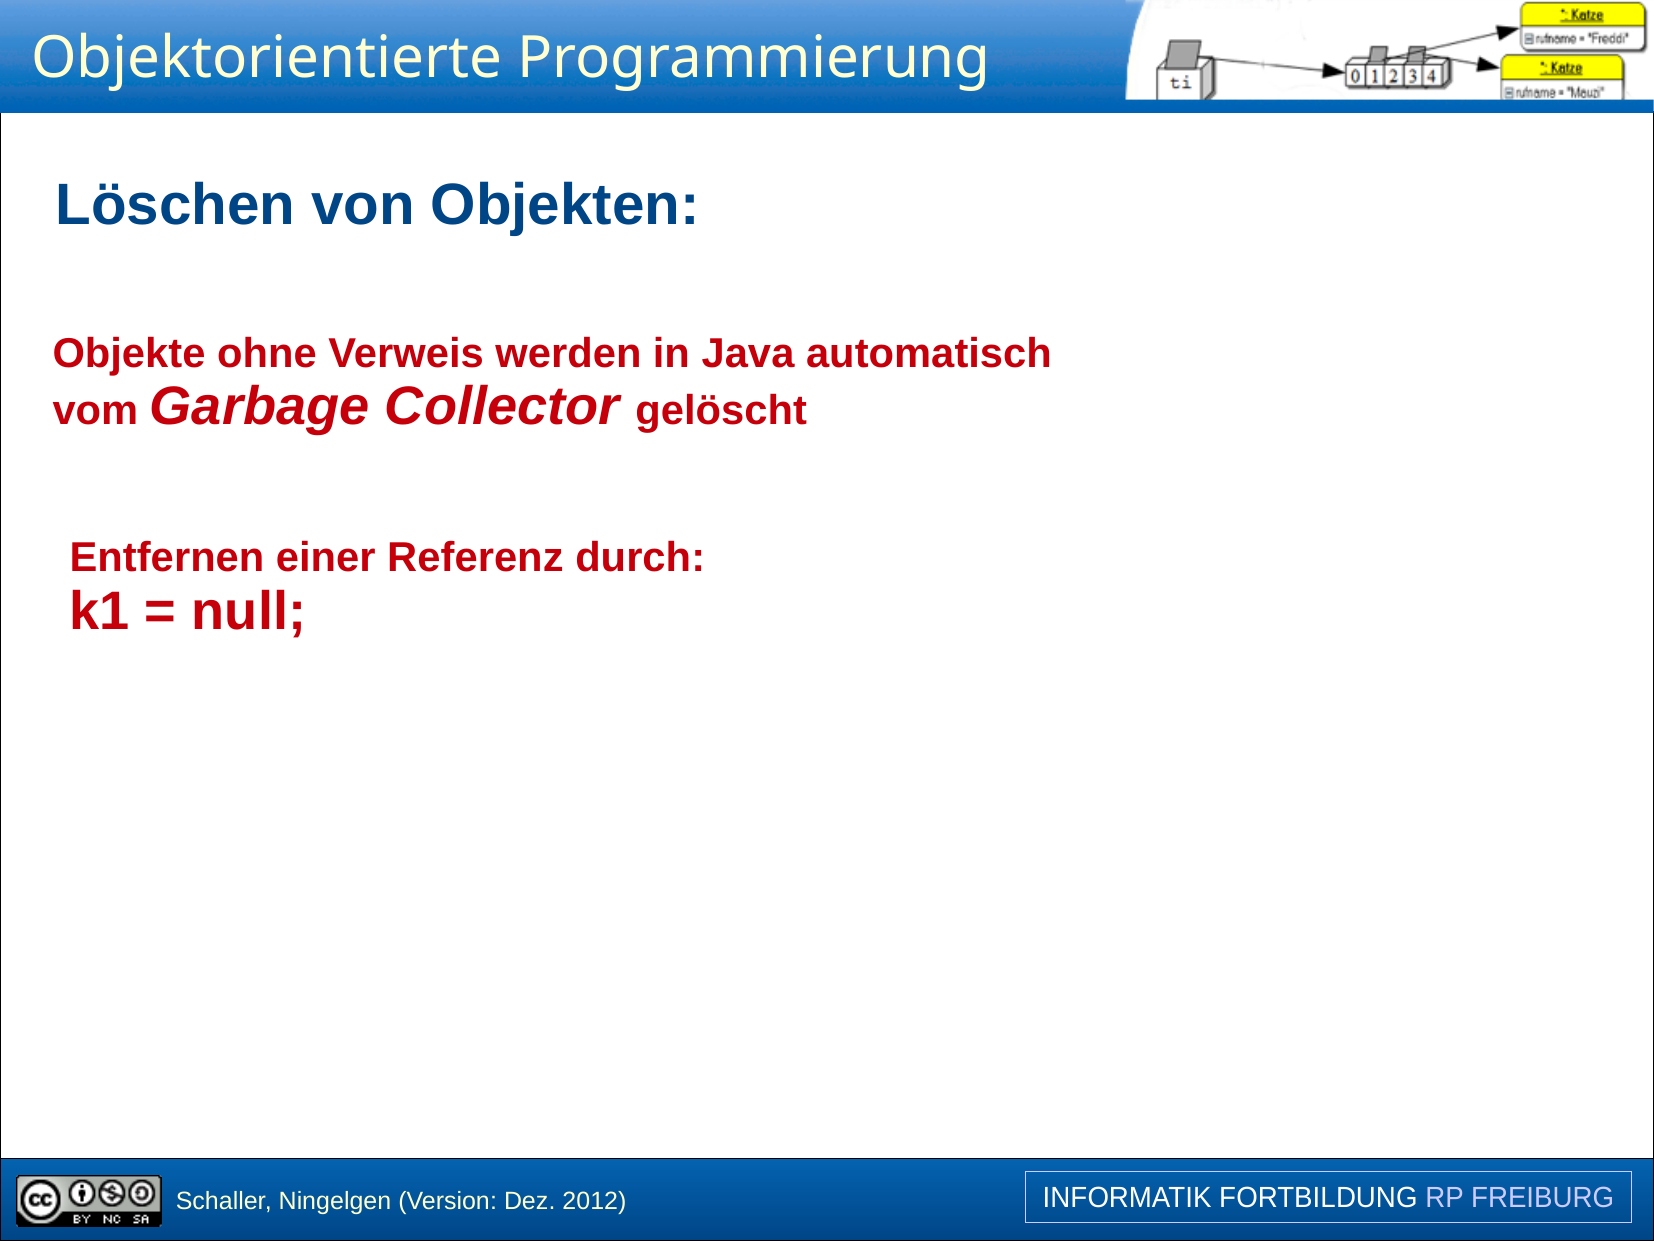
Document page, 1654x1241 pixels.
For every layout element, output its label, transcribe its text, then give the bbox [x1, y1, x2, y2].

title Objektorientierte Programmierung [31, 16, 1151, 94]
text_box Entfernen einer Referenz durch: k1 = null; [54, 526, 938, 652]
text_box Objekte ohne Verweis werden in Java automatisch vom Garbage Collector gelöscht [37, 321, 1081, 447]
picture [16, 1175, 162, 1227]
text_box Löschen von Objekten: [40, 164, 716, 246]
picture [0, 0, 1654, 113]
